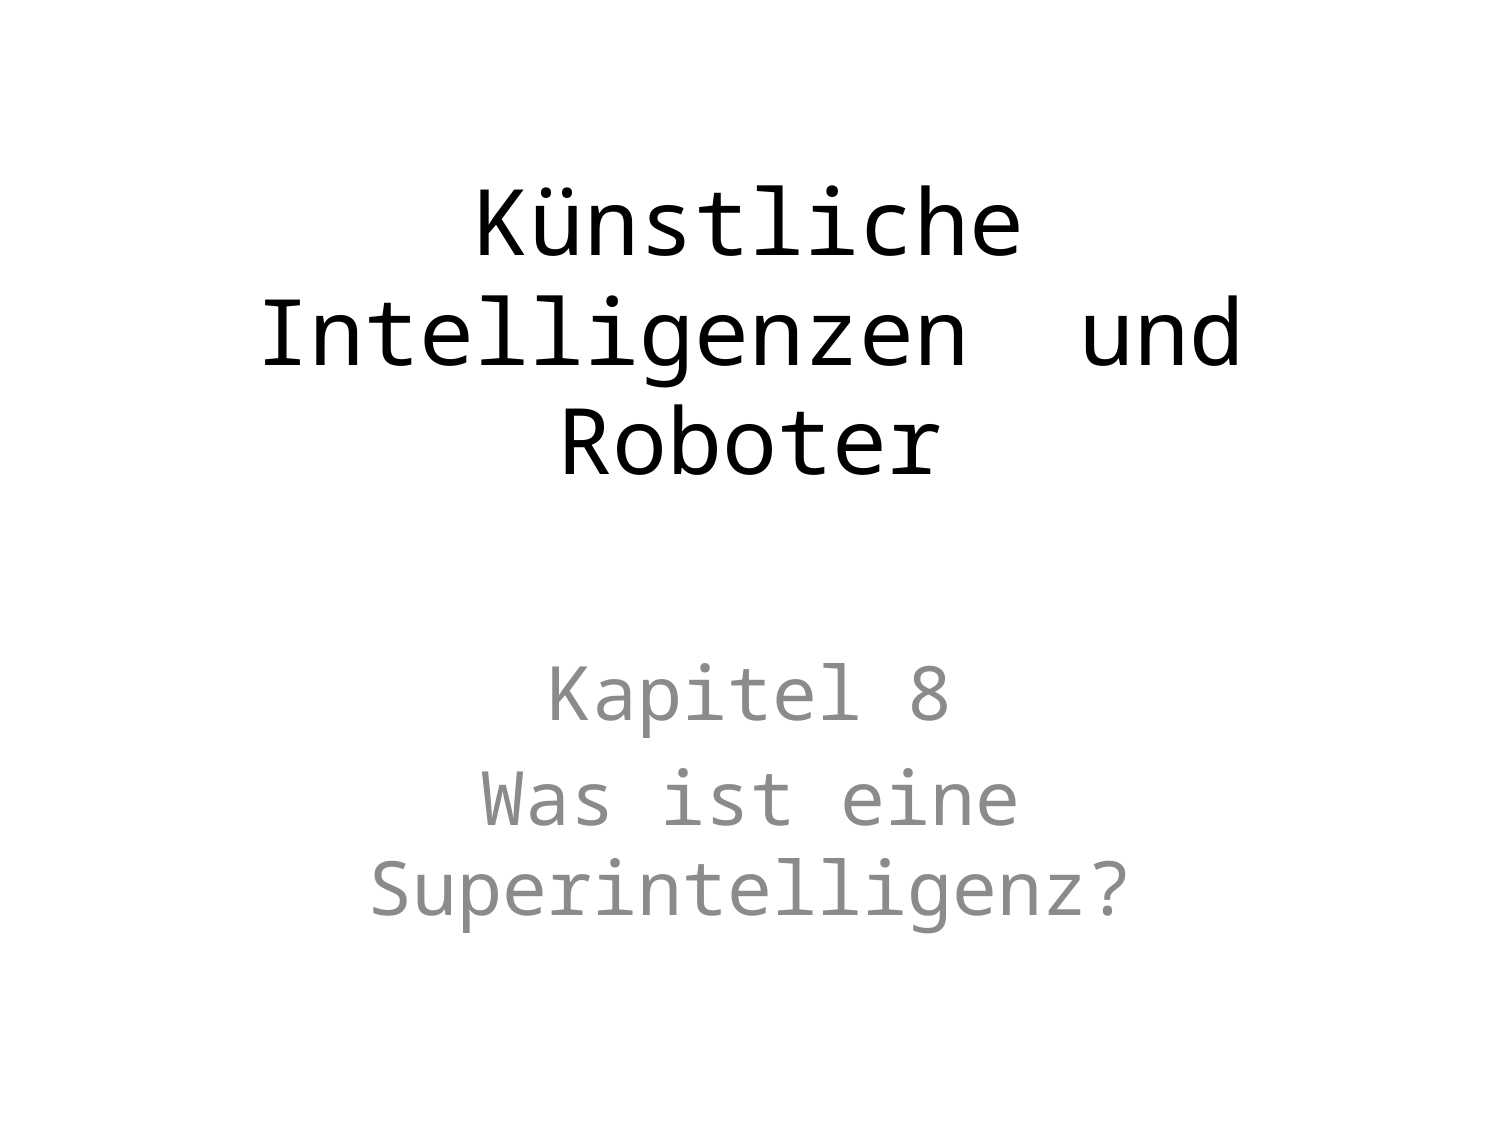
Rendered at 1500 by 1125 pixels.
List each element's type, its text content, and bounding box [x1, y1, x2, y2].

title Künstliche Intelligenzen und Roboter [112, 66, 1388, 591]
subtitle Kapitel 8 Was ist eine Superintelligenz? [225, 637, 1275, 925]
